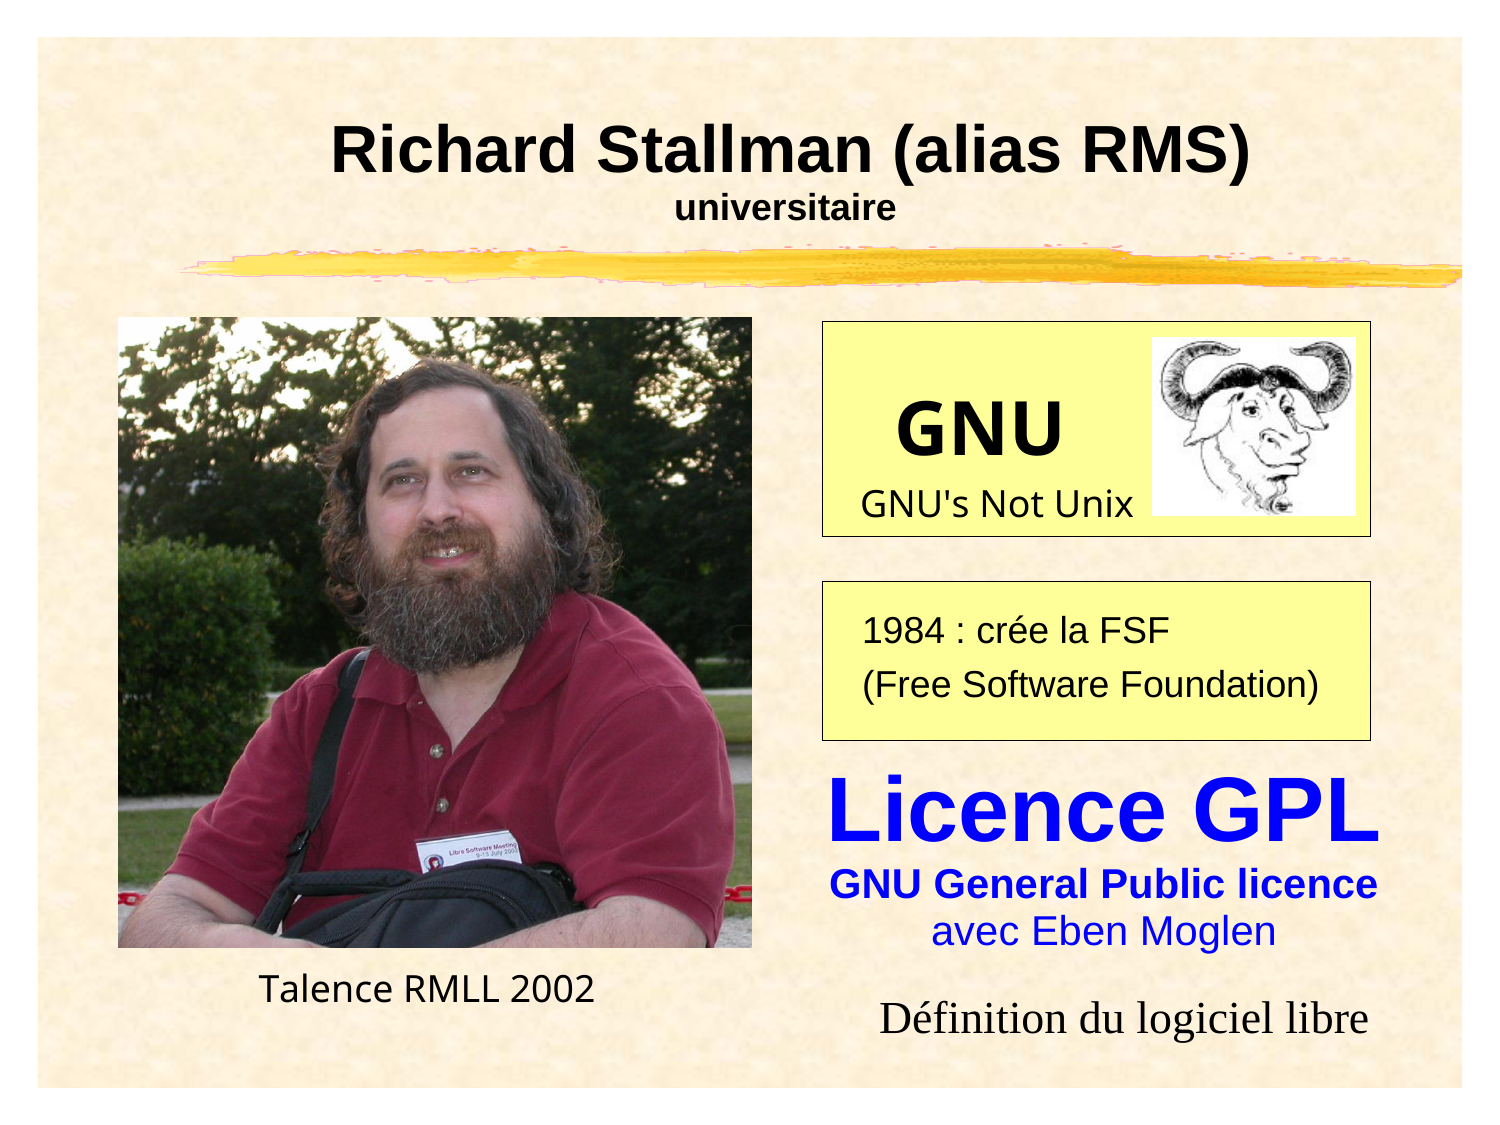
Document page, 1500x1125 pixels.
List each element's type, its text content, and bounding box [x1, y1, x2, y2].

text_box [822, 581, 1371, 741]
text_box Définition du logiciel libre [816, 992, 1421, 1049]
text_box 1984 : crée la FSF (Free Software Foundation) [844, 609, 1346, 717]
text_box [822, 321, 1371, 537]
text_box Talence RMLL 2002 [246, 962, 624, 1009]
text_box GNU GNU's Not Unix [837, 375, 1146, 513]
text_box Richard Stallman (alias RMS) universitaire [318, 111, 1305, 247]
picture [37, 37, 1463, 1088]
text_box Licence GPL GNU General Public licence avec Eben Moglen [783, 758, 1413, 983]
